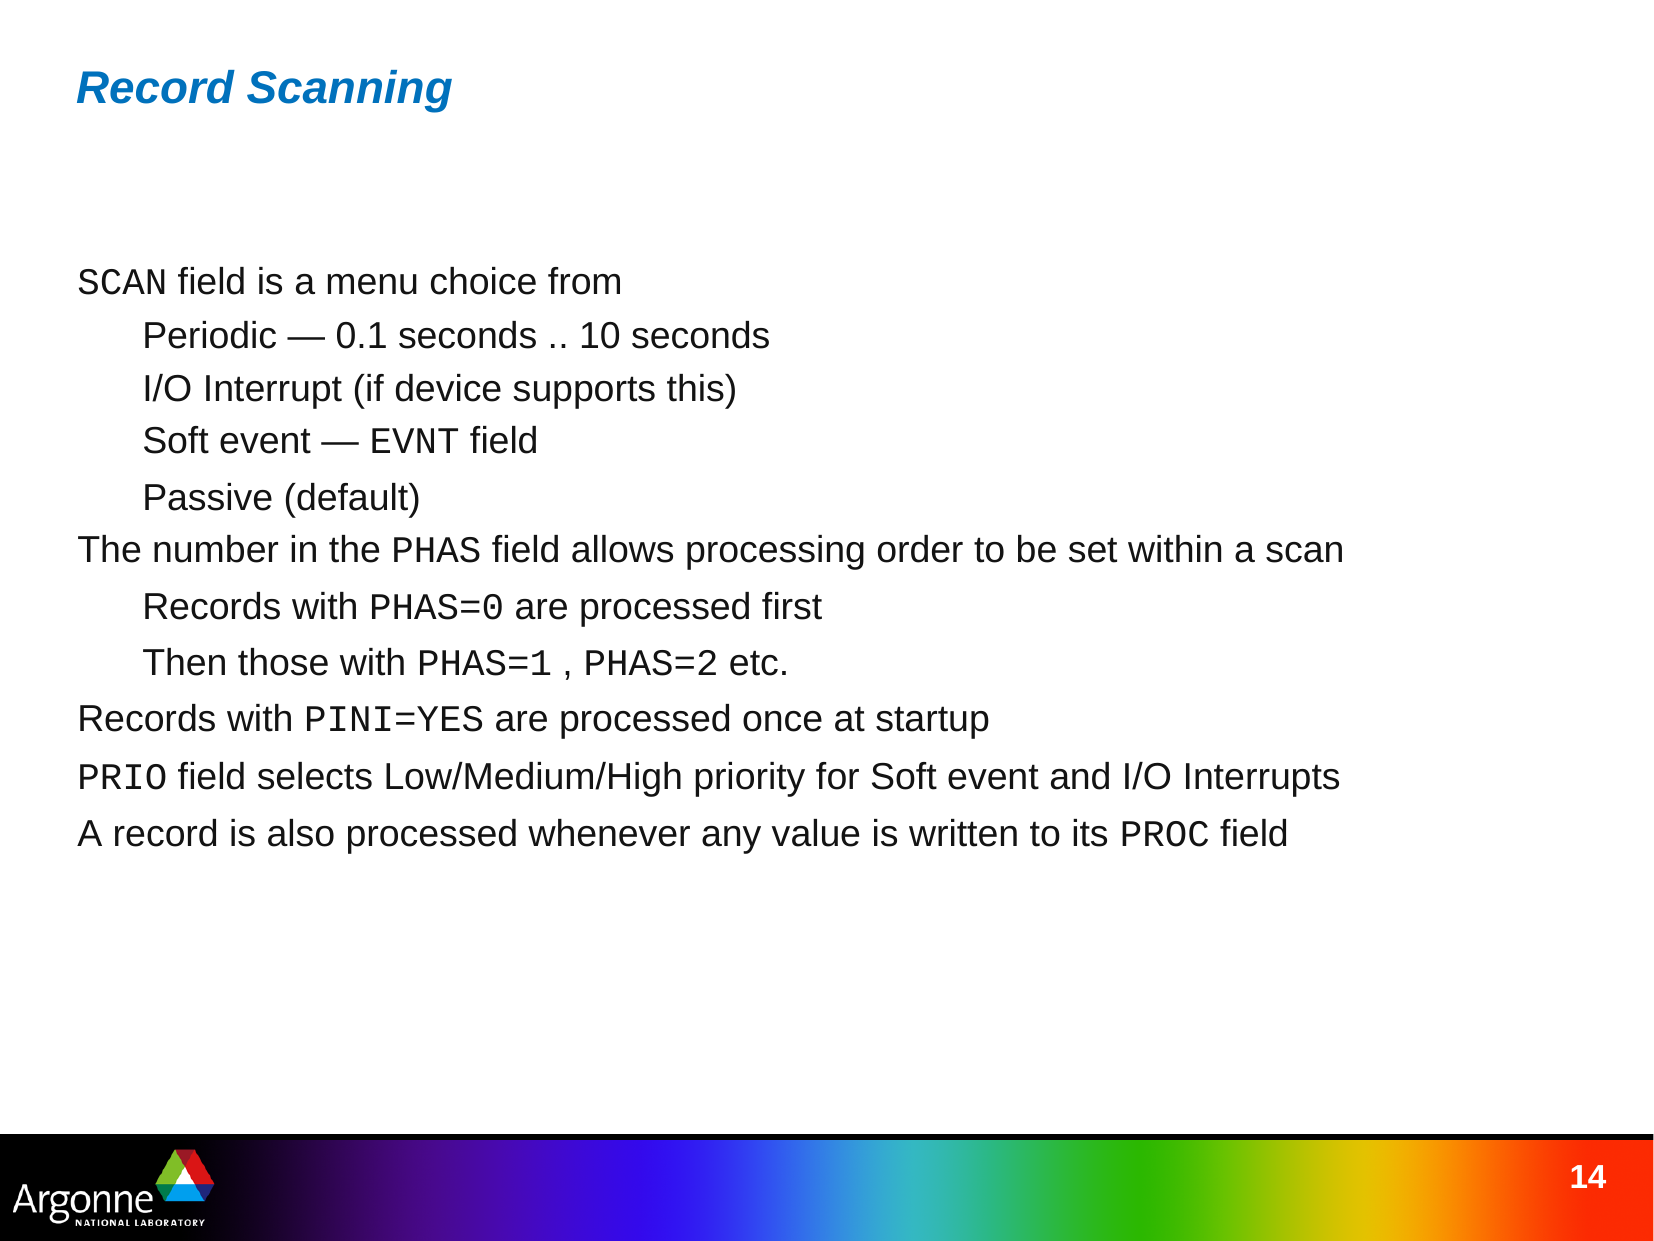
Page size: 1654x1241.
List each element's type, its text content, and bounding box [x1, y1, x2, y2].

title Record Scanning [61, 59, 1500, 144]
picture [0, 1134, 1654, 1241]
list SCAN field is a menu choice from Periodic — 0.1 seconds .. 10 seconds I/O Interrupt (if device supports this) Soft event — EVNT field Passive (default) The number in the PHAS field allows processing order to be set within a scan Records with PHAS=0 are processed first Then those with PHAS=1 , PHAS=2 etc. Records with PINI=YES are processed once at startup PRIO field selects Low/Medium/High priority for Soft event and I/O Interrupts A record is also processed whenever any value is written to its PROC field [62, 253, 1498, 993]
